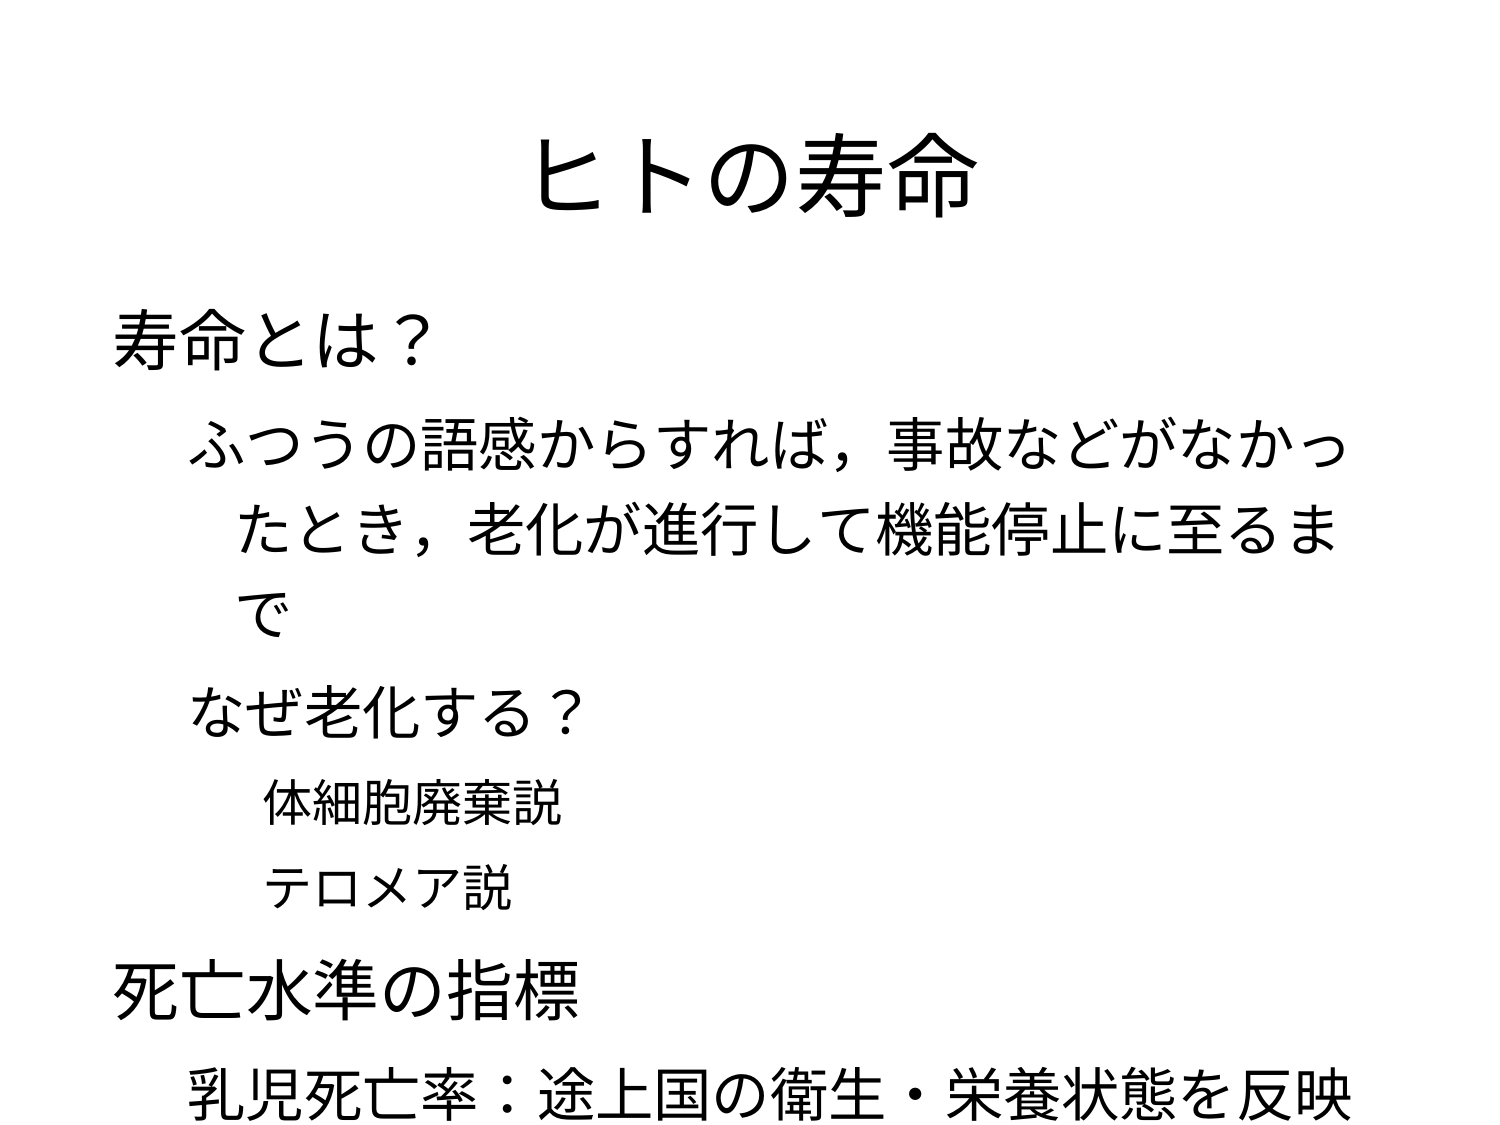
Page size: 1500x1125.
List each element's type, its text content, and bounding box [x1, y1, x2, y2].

title ヒトの寿命 [112, 76, 1388, 266]
list 寿命とは？ ふつうの語感からすれば，事故などがなかったとき，老化が進行して機能停止に至るまで なぜ老化する？ 体細胞廃棄説 テロメア説 死亡水準の指標 乳児死亡率：途上国の衛生・栄養状態を反映 平均寿命：死亡年齢の平均値ではない 平均寿命は年齢別死亡率を静止人口モデルで計算した値（遺伝と環境の両方含む） [112, 288, 1388, 1063]
